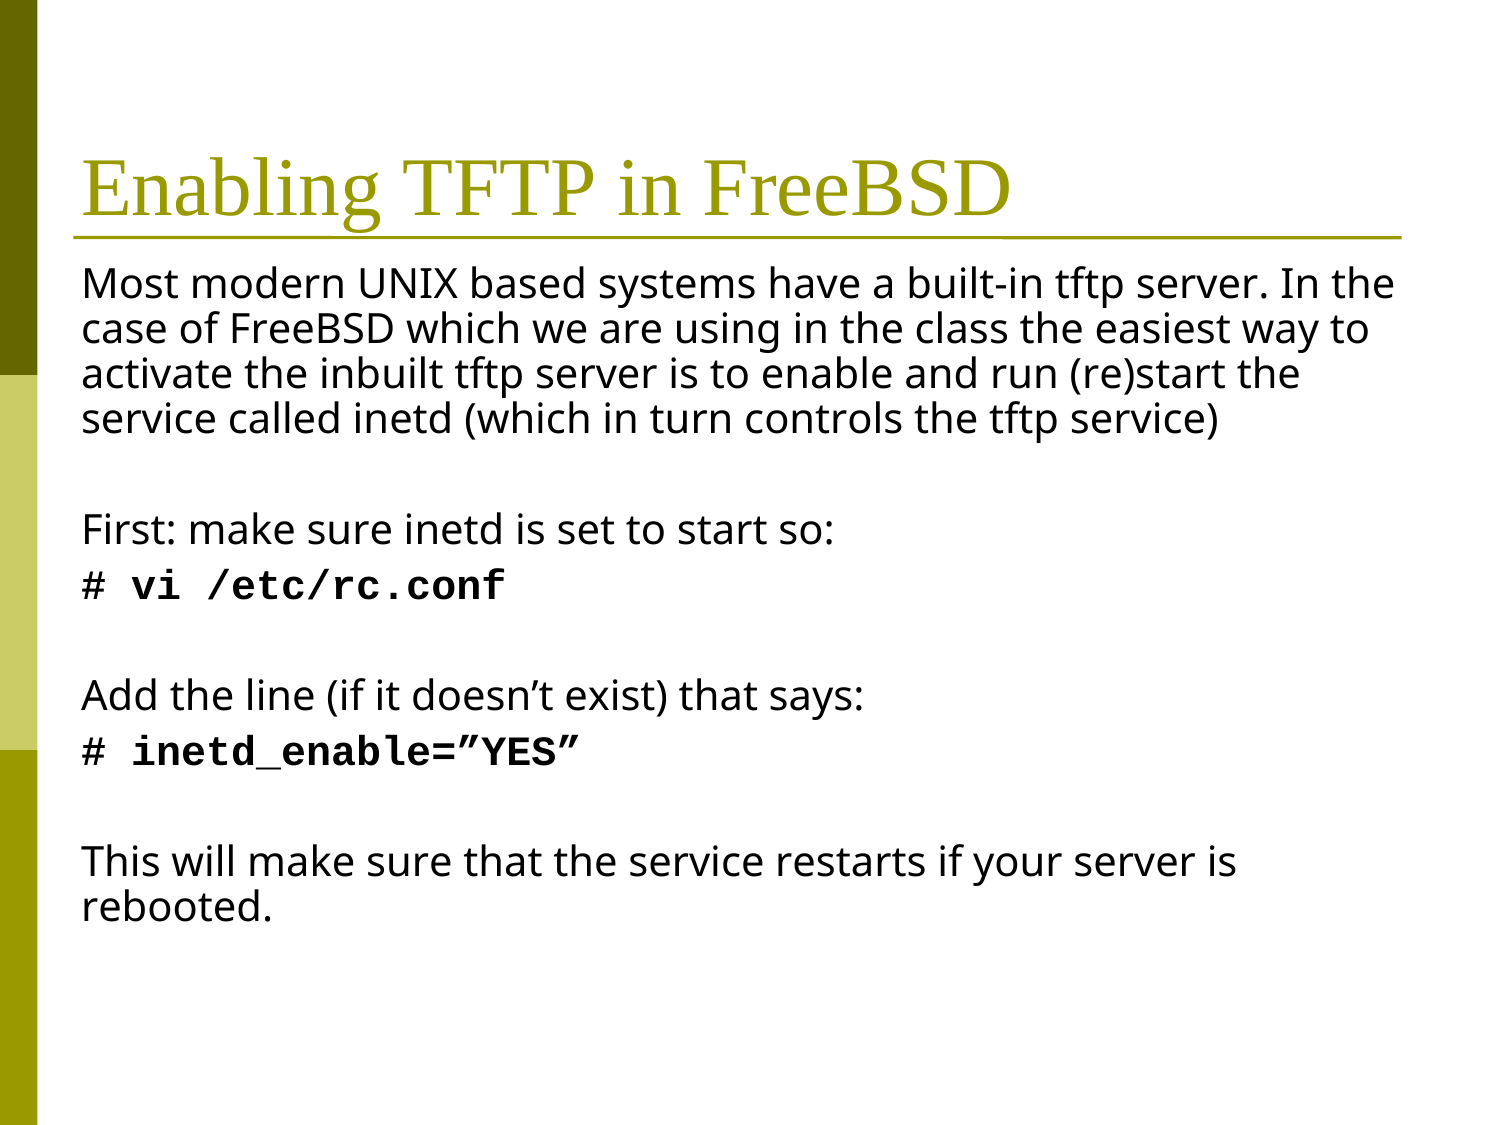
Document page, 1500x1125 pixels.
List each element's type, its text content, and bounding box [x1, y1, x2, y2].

text_box [0, 0, 38, 1125]
text_box Enabling TFTP in FreeBSD [74, 122, 1428, 233]
text_box Most modern UNIX based systems have a built-in tftp server. In the case of FreeBSD which we are using in the class the easiest way to activate the inbuilt tftp server is to enable and run (re)start the service called inetd (which in turn controls the tftp service) First: make sure inetd is set to start so: # vi /etc/rc.conf Add the line (if it doesn’t exist) that says: # inetd_enable=”YES” This will make sure that the service restarts if your server is rebooted. [74, 262, 1428, 1024]
